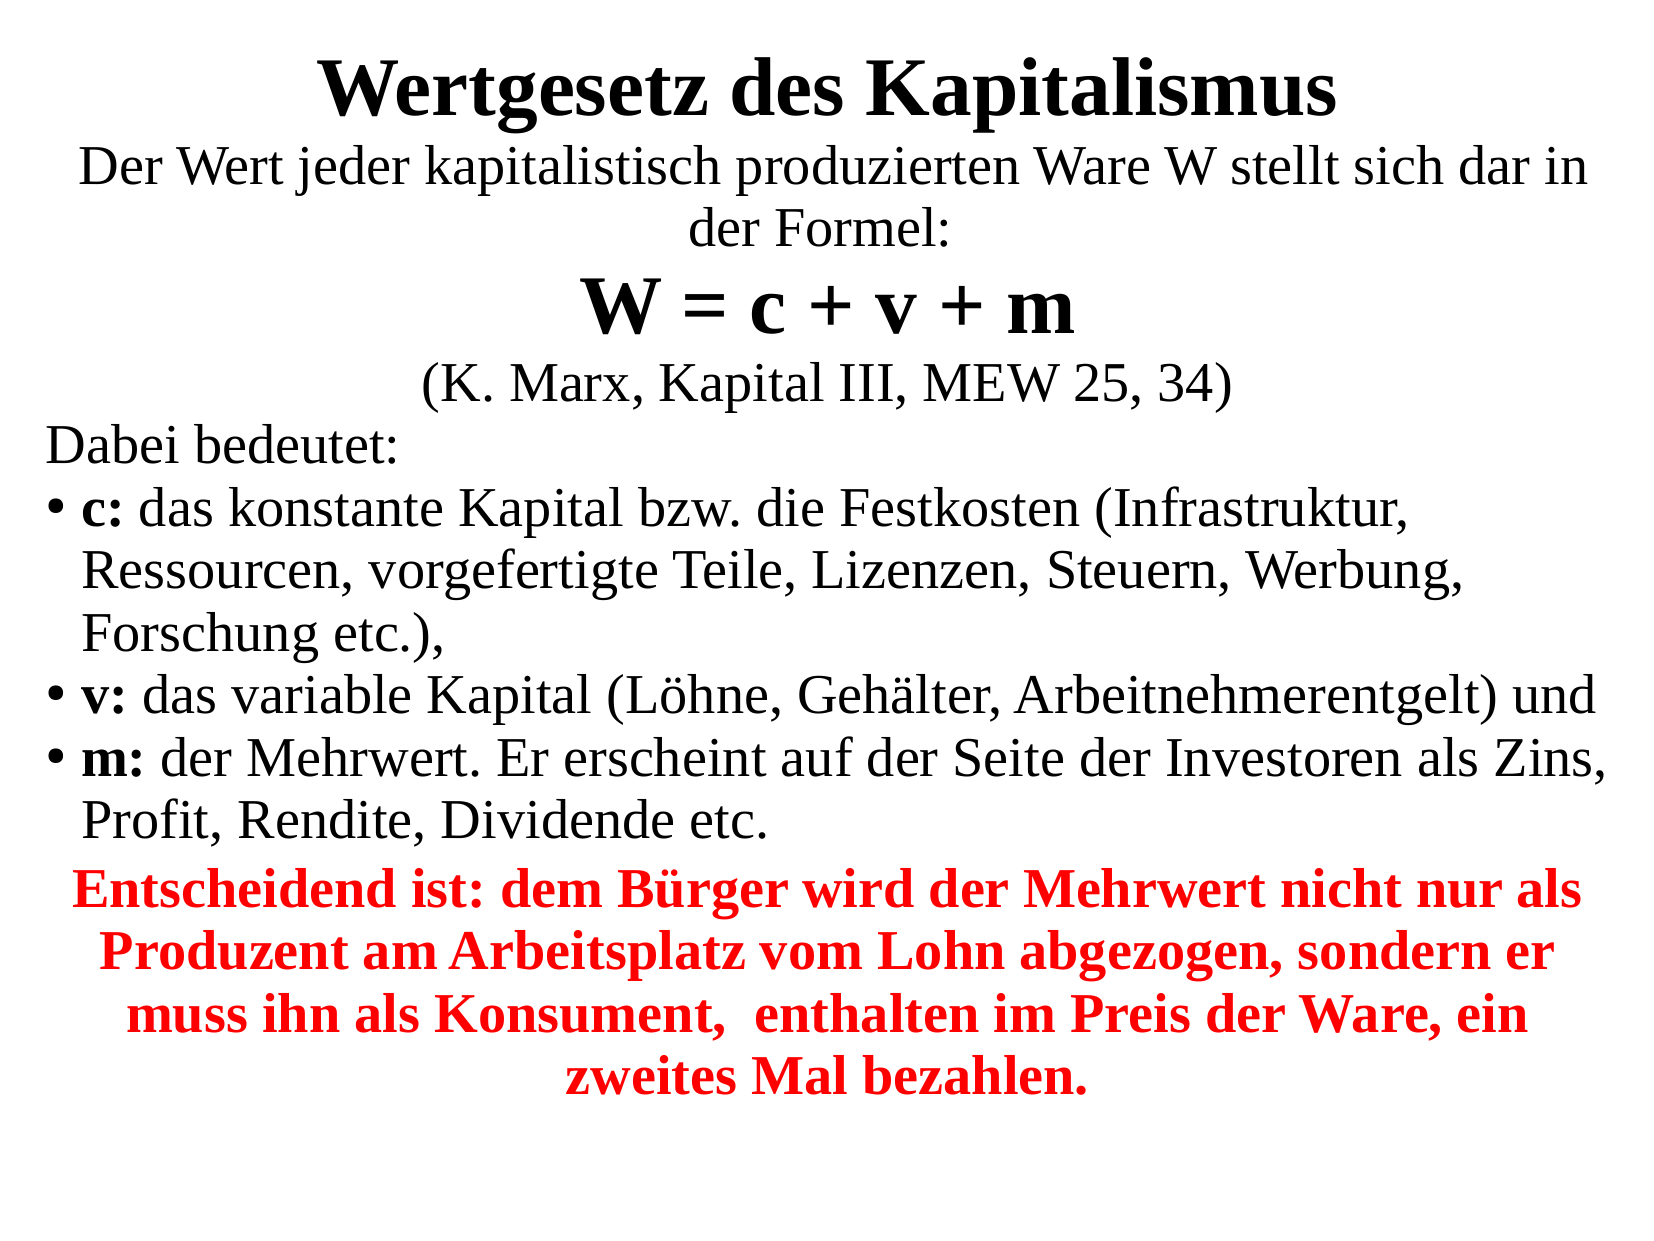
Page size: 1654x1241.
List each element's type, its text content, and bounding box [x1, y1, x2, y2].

text_box Wertgesetz des Kapitalismus Der Wert jeder kapitalistisch produzierten Ware W stellt sich dar in der Formel: W = c + v + m (K. Marx, Kapital III, MEW 25, 34) Dabei bedeutet: c: das konstante Kapital bzw. die Festkosten (Infrastruktur, Ressourcen, vorgefertigte Teile, Lizenzen, Steuern, Werbung, Forschung etc.), v: das variable Kapital (Löhne, Gehälter, Arbeitnehmerentgelt) und m: der Mehrwert. Er erscheint auf der Seite der Investoren als Zins, Profit, Rendite, Dividende etc. Entscheidend ist: dem Bürger wird der Mehrwert nicht nur als Produzent am Arbeitsplatz vom Lohn abgezogen, sondern er muss ihn als Konsument, enthalten im Preis der Ware, ein zweites Mal bezahlen. [31, 34, 1630, 1178]
